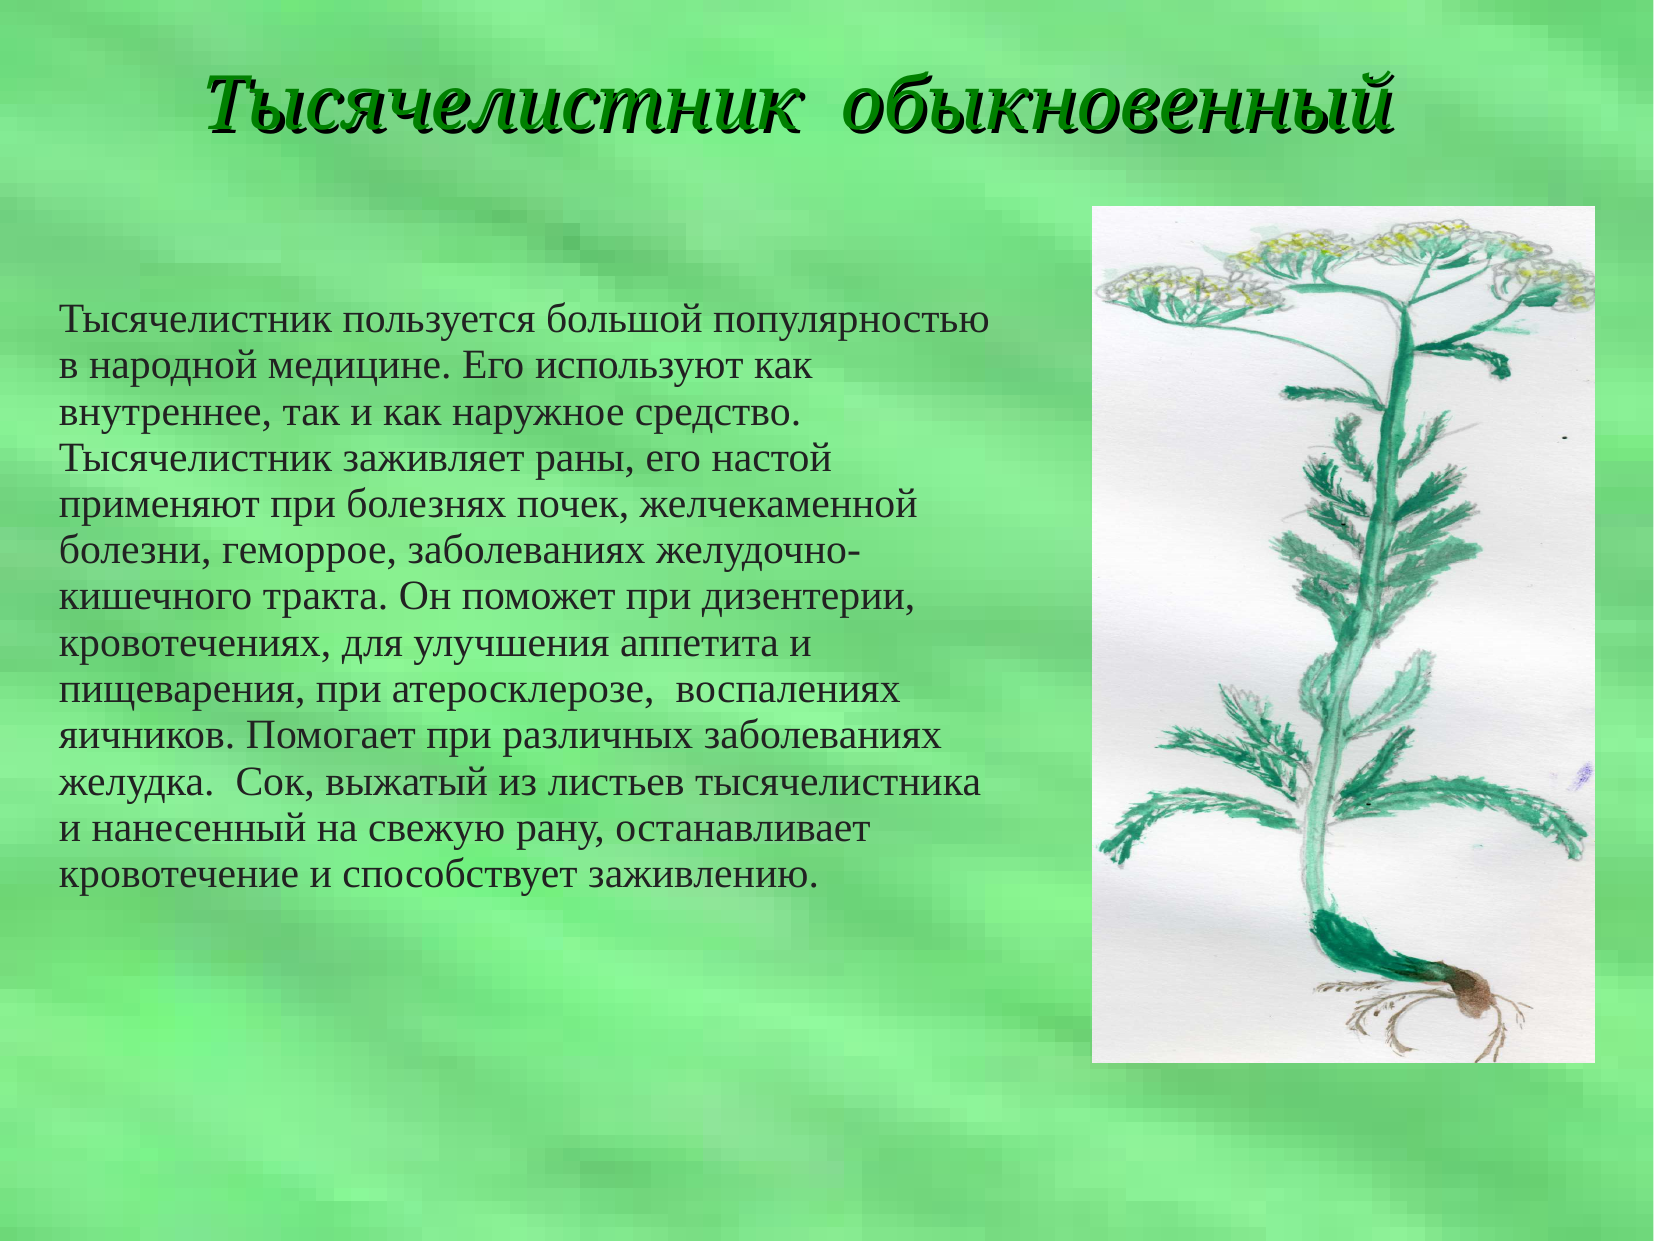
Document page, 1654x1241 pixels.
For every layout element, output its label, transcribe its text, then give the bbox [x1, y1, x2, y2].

picture [0, 0, 1654, 1241]
text_box Тысячелистник обыкновенный [88, 57, 1506, 143]
text_box Тысячелистник пользуется большой популярностью в народной медицине. Его используют как внутреннее, так и как наружное средство. Тысячелистник заживляет раны, его настой применяют при болезнях почек, желчекаменной болезни, геморрое, заболеваниях желудочно-кишечного тракта. Он поможет при дизентерии, кровотечениях, для улучшения аппетита и пищеварения, при атеросклерозе, воспалениях яичников. Помогает при различных заболеваниях желудка. Сок, выжатый из листьев тысячелистника и нанесенный на свежую рану, останавливает кровотечение и способствует заживлению. [59, 295, 1004, 907]
